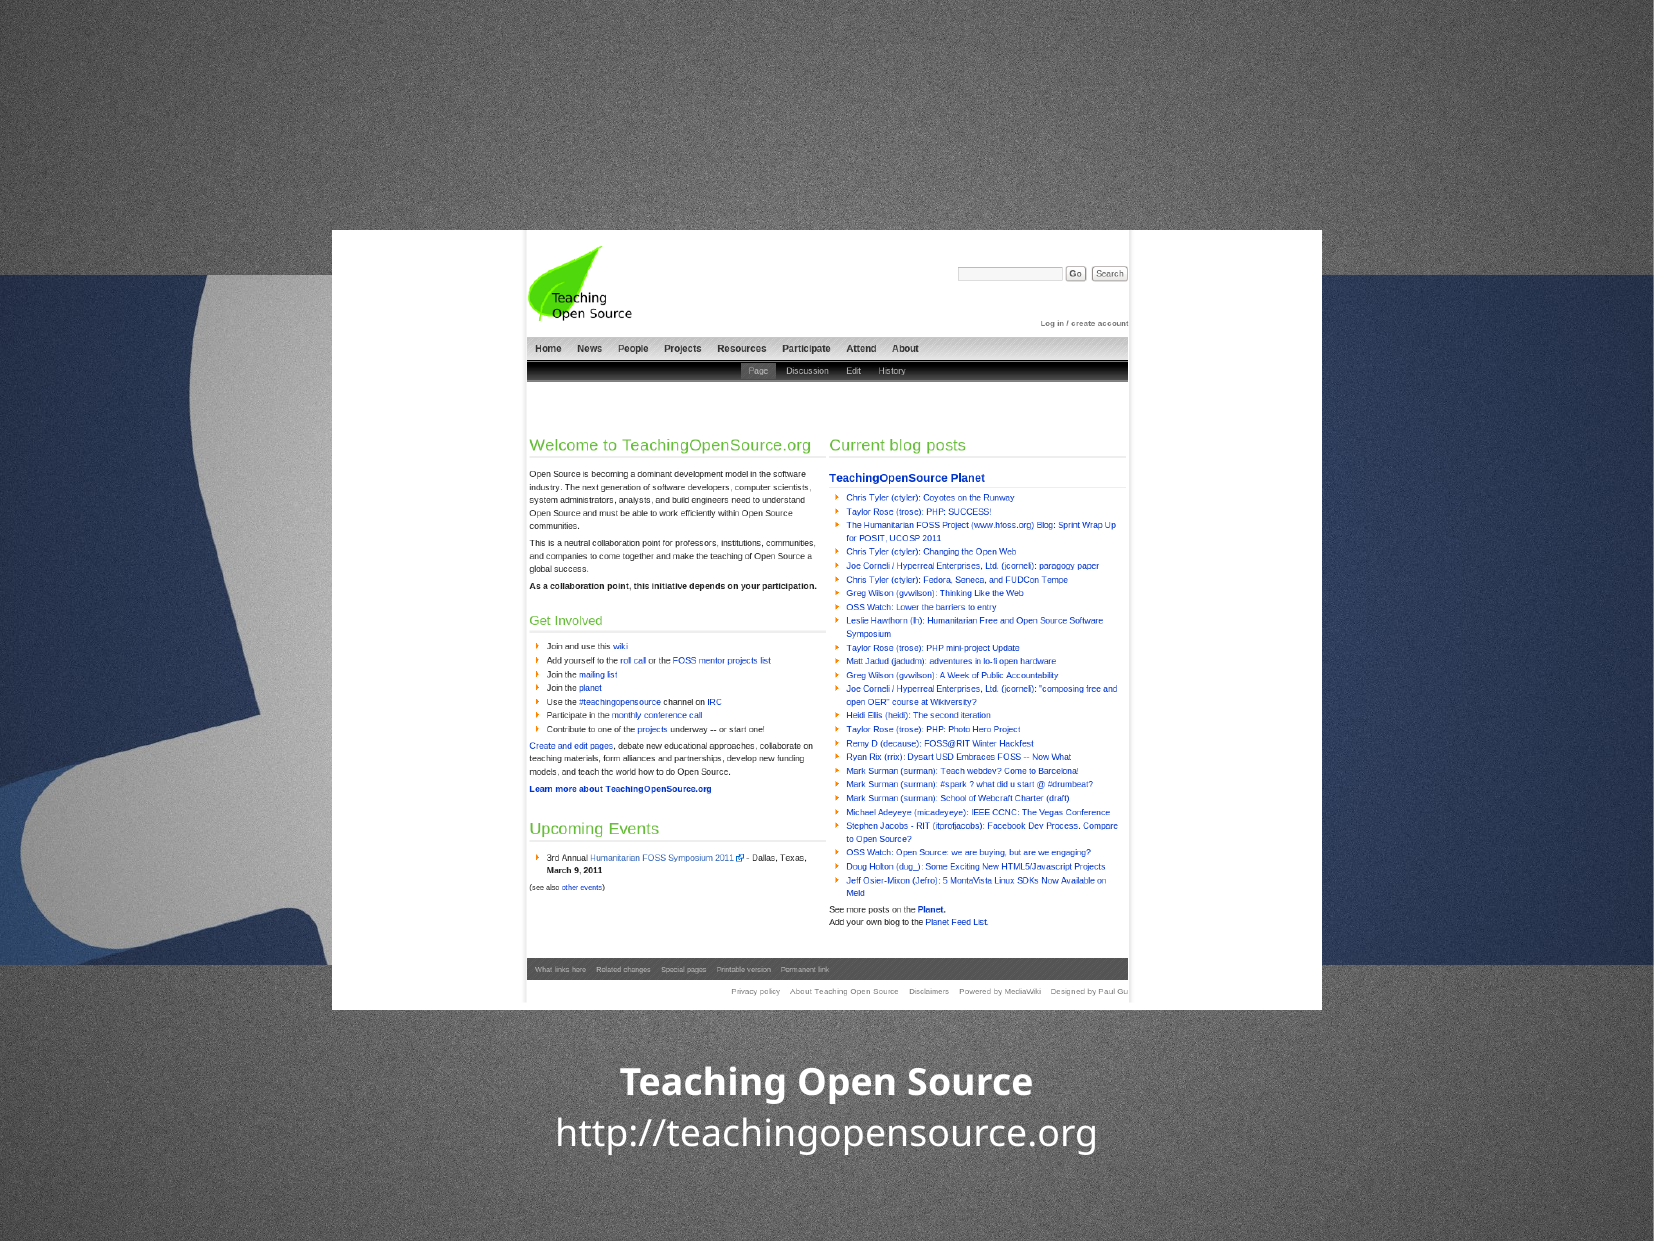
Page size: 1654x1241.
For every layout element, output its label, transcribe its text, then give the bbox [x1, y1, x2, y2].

text_box Teaching Open Source http://teachingopensource.org [280, 1047, 1374, 1150]
picture [0, 0, 1654, 1241]
